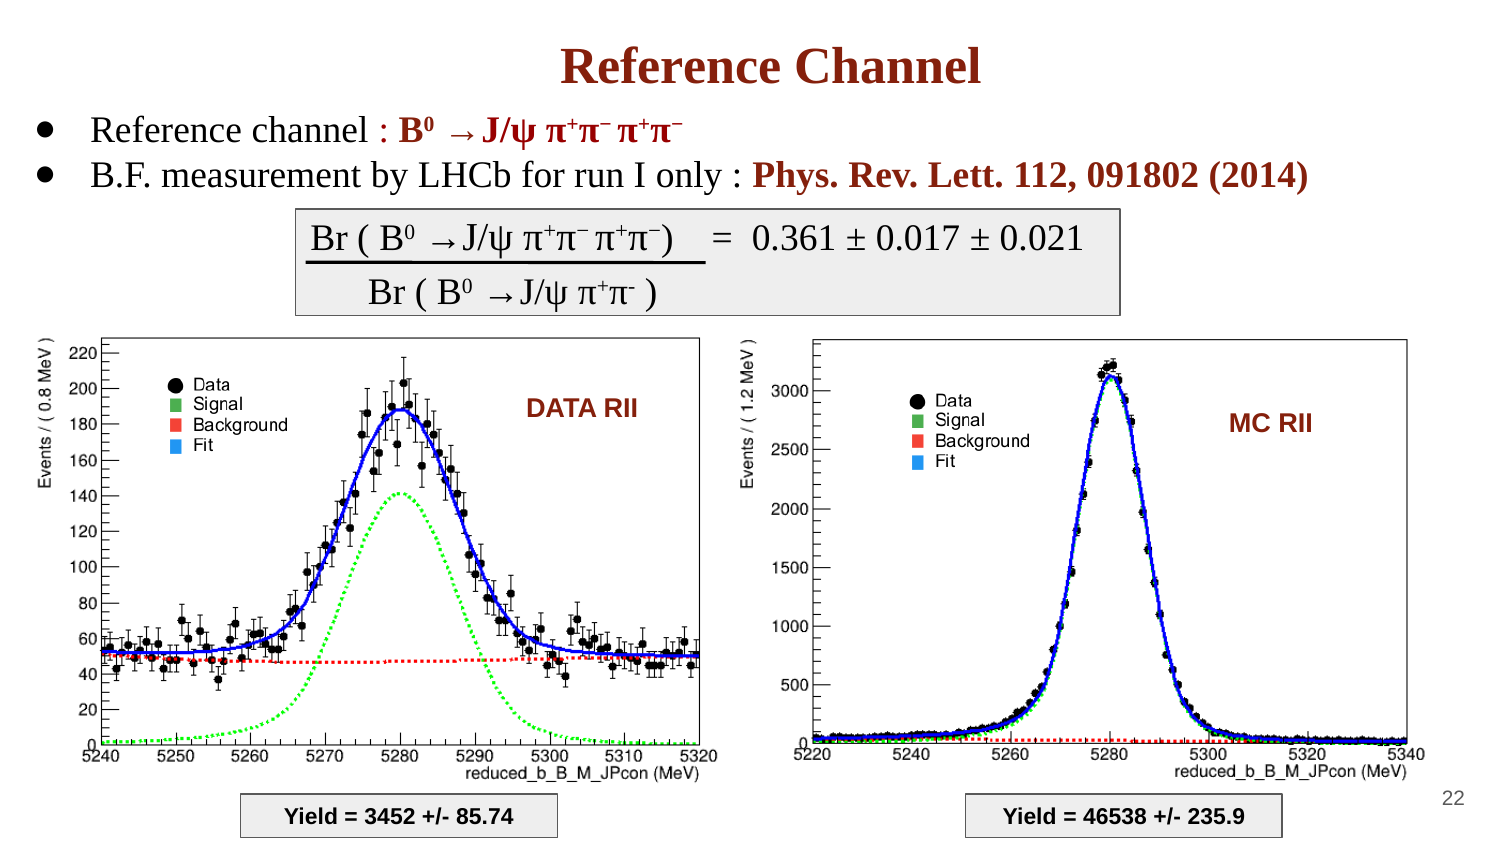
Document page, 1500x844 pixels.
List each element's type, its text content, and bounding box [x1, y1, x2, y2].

picture [738, 329, 1436, 794]
text_box MC RII [1214, 390, 1382, 453]
text_box DATA RII [510, 375, 679, 439]
text_box Yield = 3452 +/- 85.74 [240, 793, 558, 838]
picture [26, 328, 724, 796]
text_box Yield = 46538 +/- 235.9 [965, 793, 1283, 838]
title Reference Channel [51, 17, 1449, 90]
text_box Br ( B0 →J/ψ π+π− π+π−) = 0.361 ± 0.017 ± 0.021 Br ( B0 →J/ψ π+π- ) [295, 209, 1120, 316]
list Reference channel : B0 →J/ψ π+π− π+π− B.F. measurement by LHCb for run I only : Phys. Rev. Lett. 112, 091802 (2014) [0, 90, 1500, 844]
slide_number <number> [1389, 764, 1480, 830]
